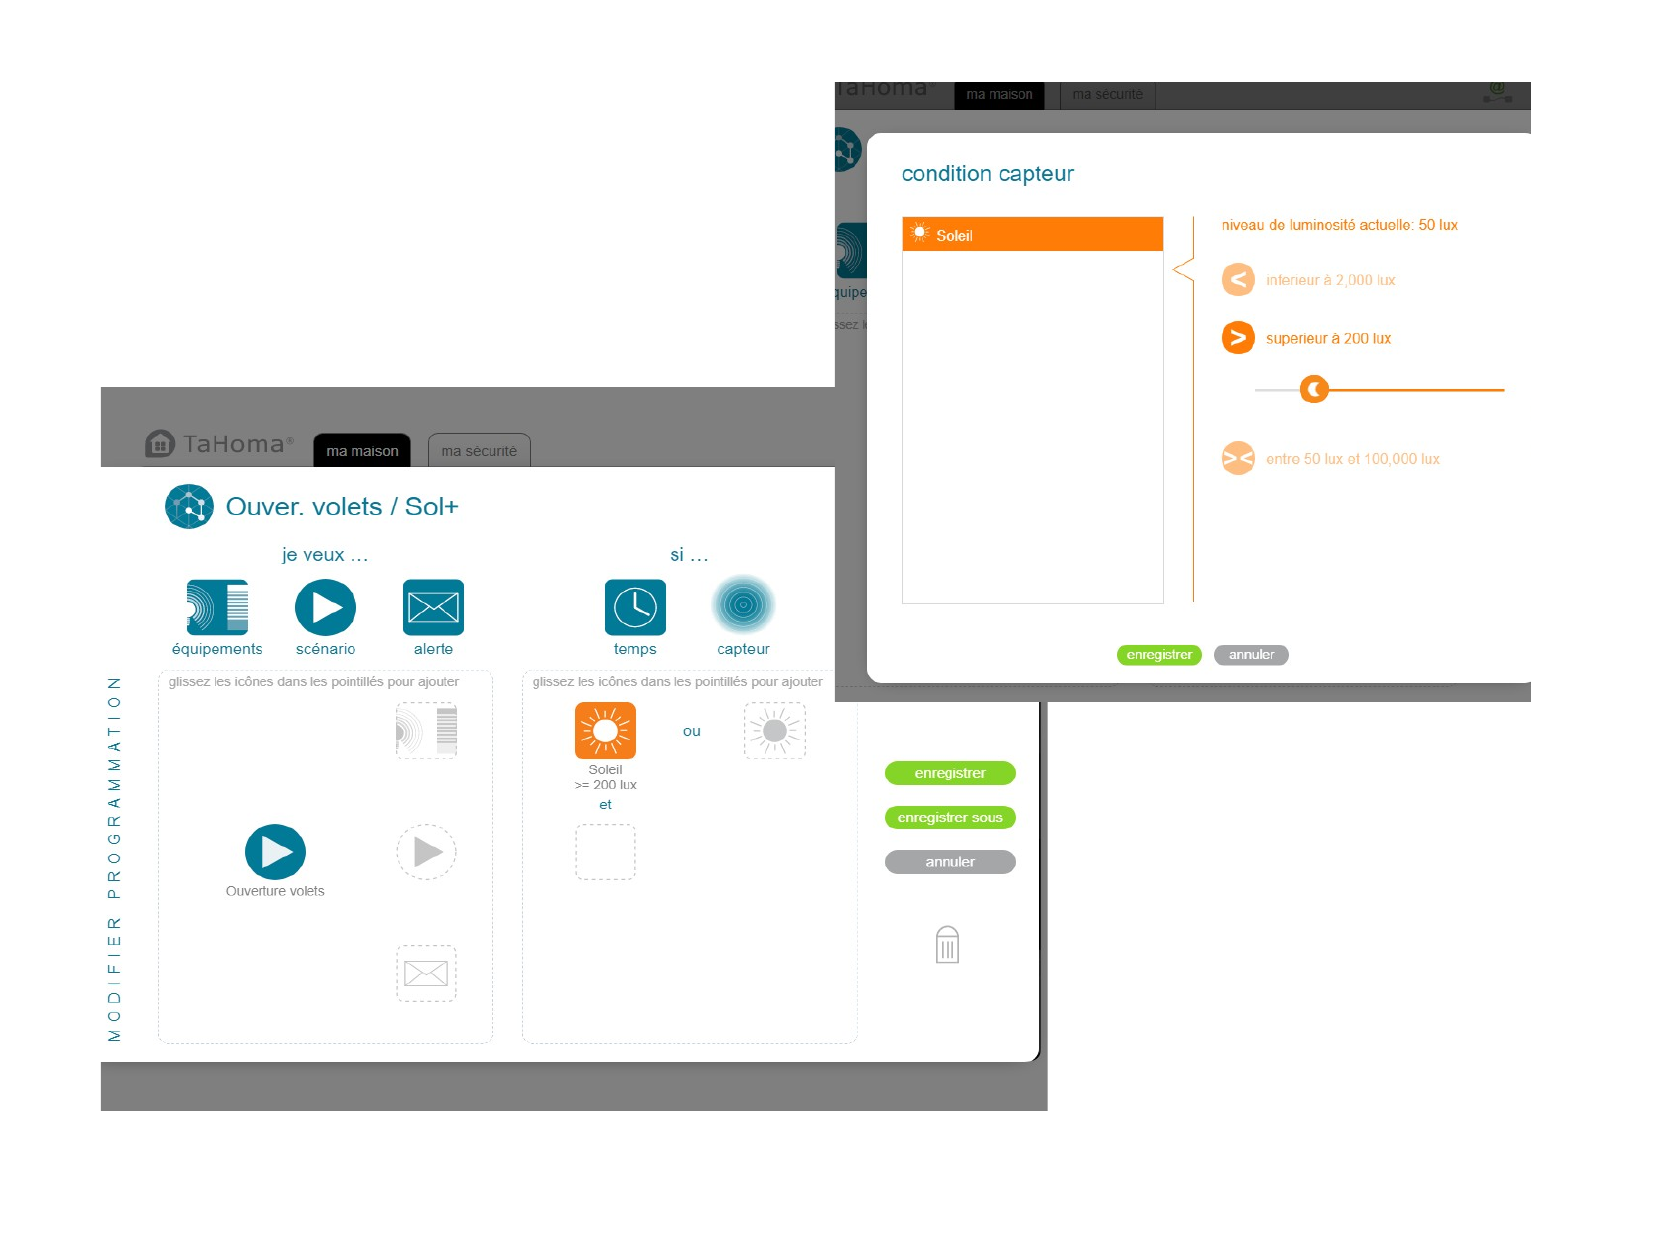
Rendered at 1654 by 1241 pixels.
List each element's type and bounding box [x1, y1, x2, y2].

picture [100, 82, 1531, 1111]
